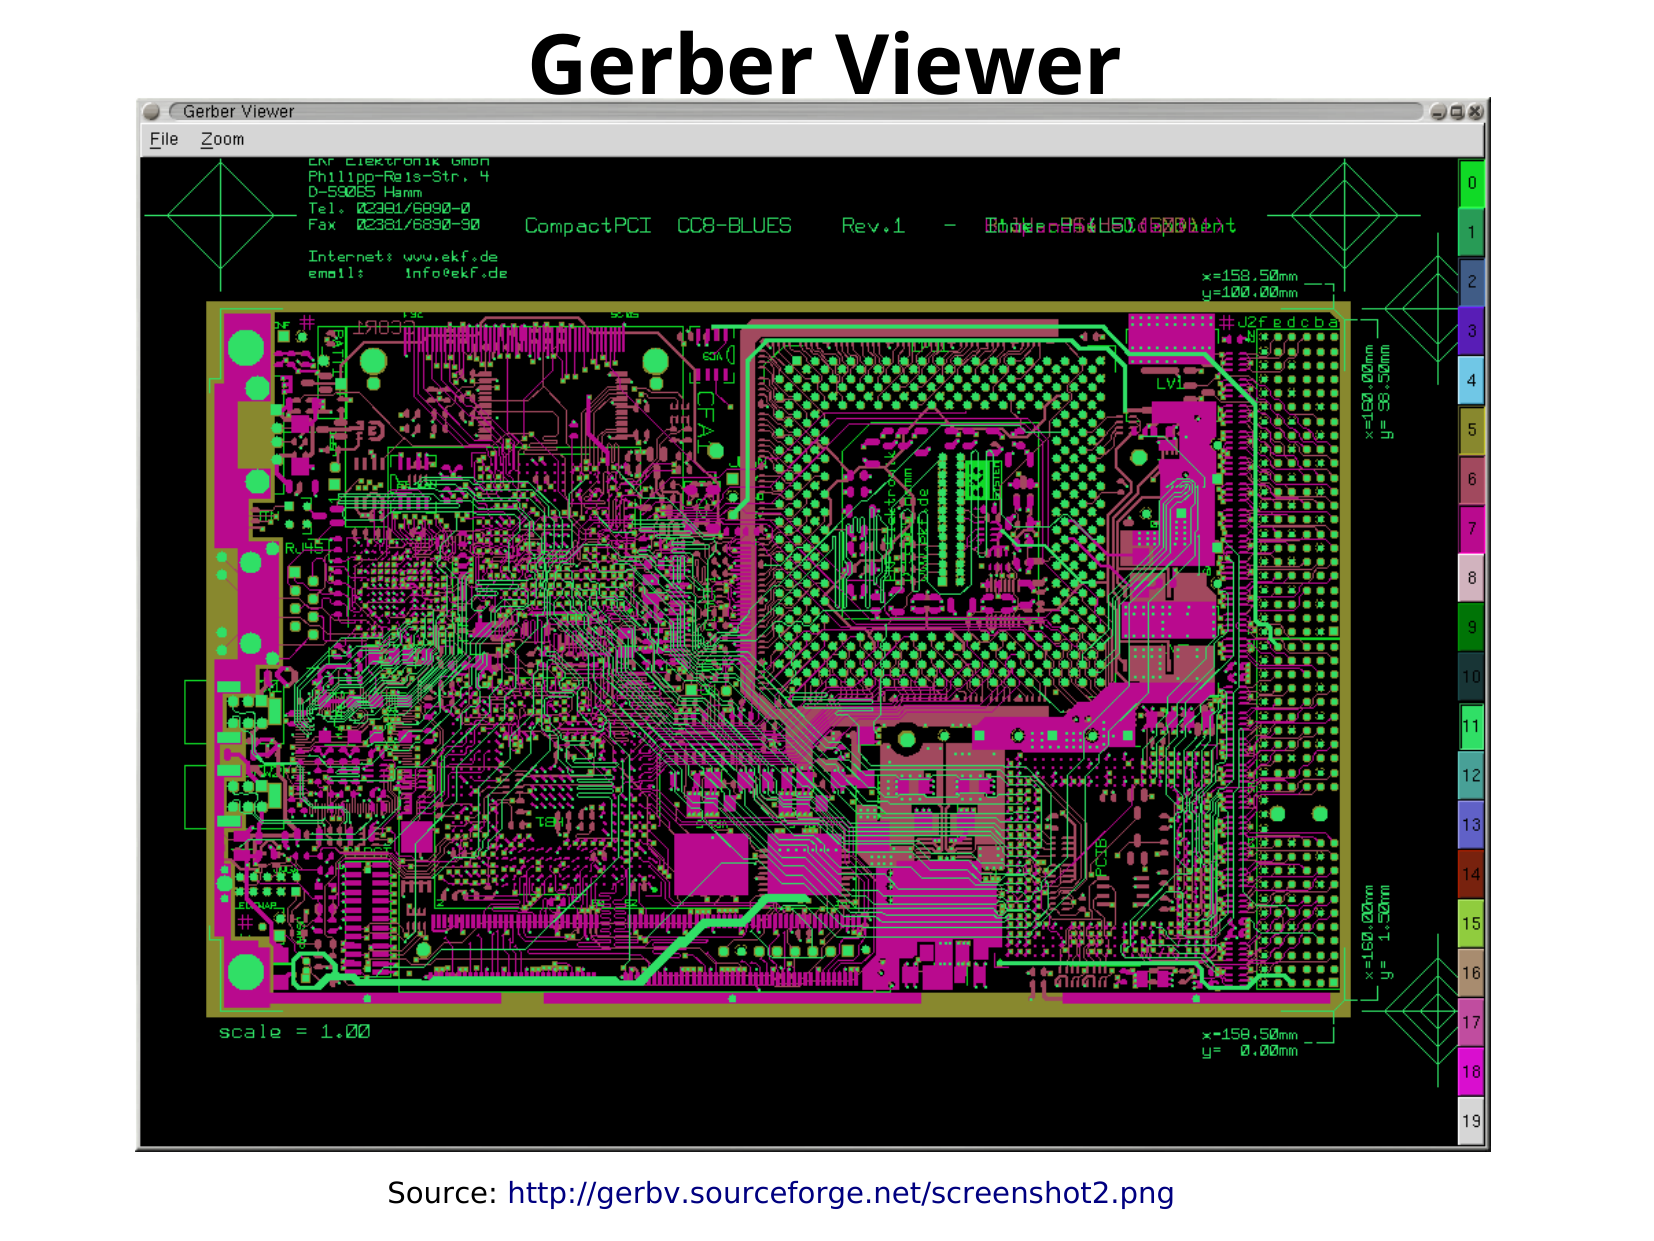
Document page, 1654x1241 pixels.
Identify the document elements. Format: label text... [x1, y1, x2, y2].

text_box Gerber Viewer [527, 5, 1208, 113]
picture [135, 97, 1491, 1152]
text_box Source: http://gerbv.sourceforge.net/screenshot2.png [387, 1176, 1223, 1214]
